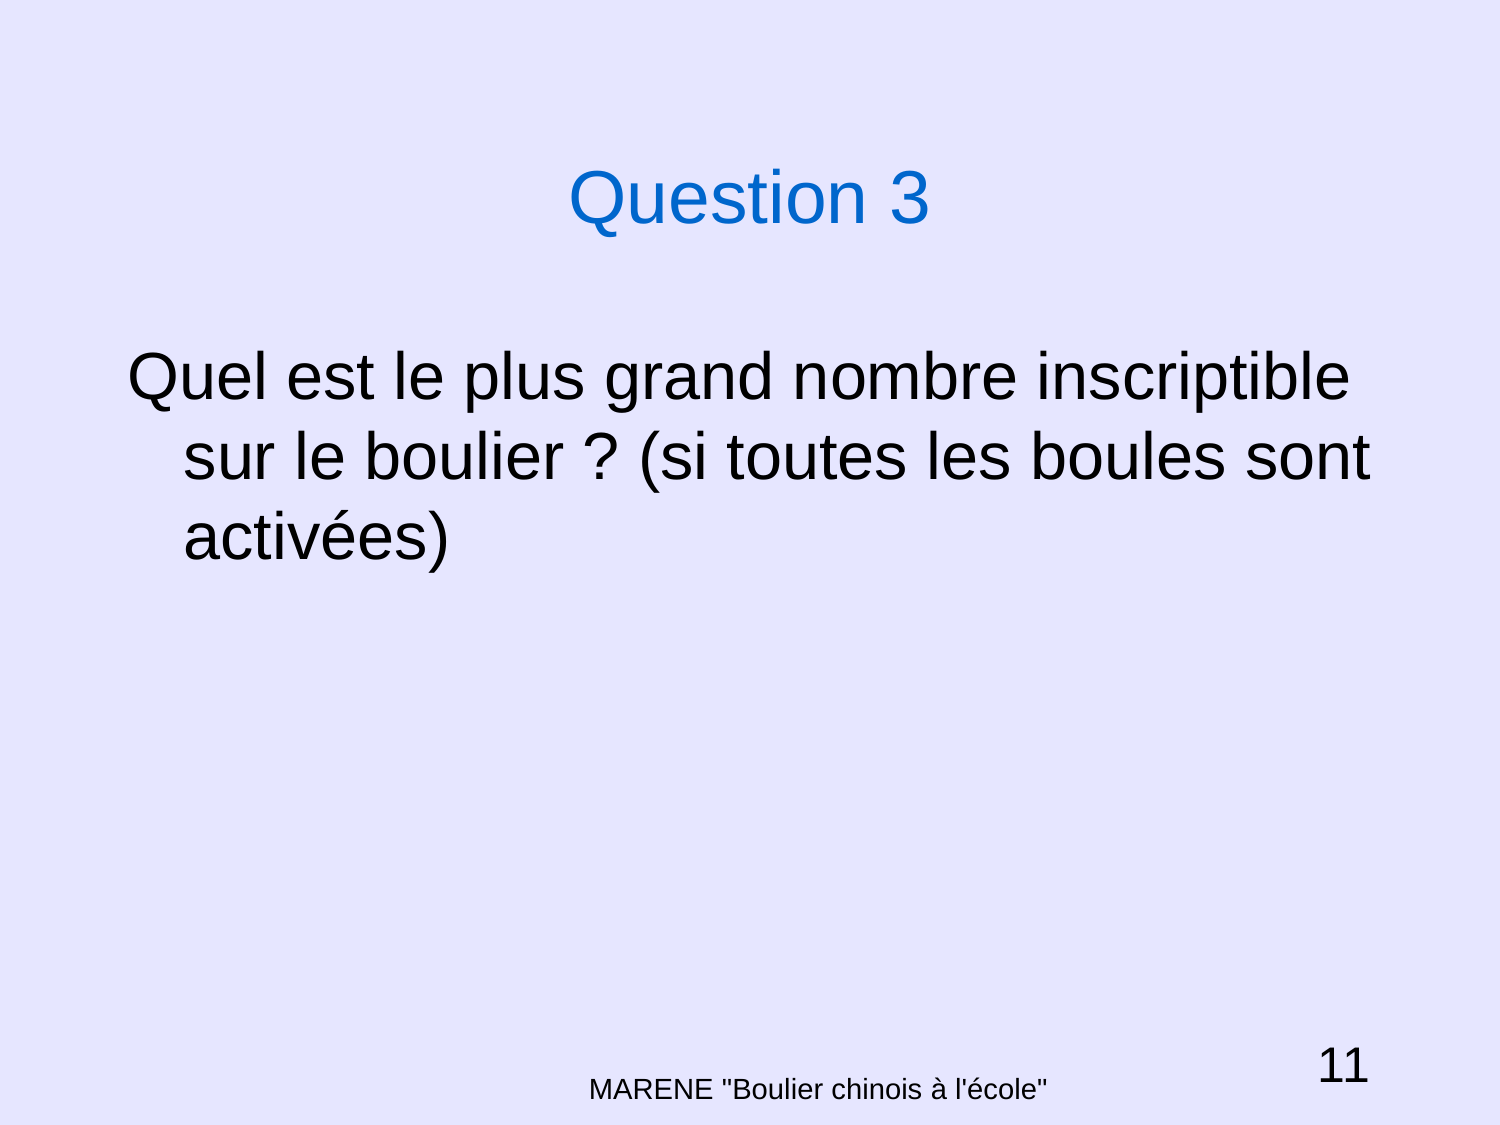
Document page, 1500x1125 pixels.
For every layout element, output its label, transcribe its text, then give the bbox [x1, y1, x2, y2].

title Question 3 [112, 99, 1388, 288]
list Quel est le plus grand nombre inscriptible sur le boulier ? (si toutes les boules sont activées) [112, 324, 1388, 1000]
